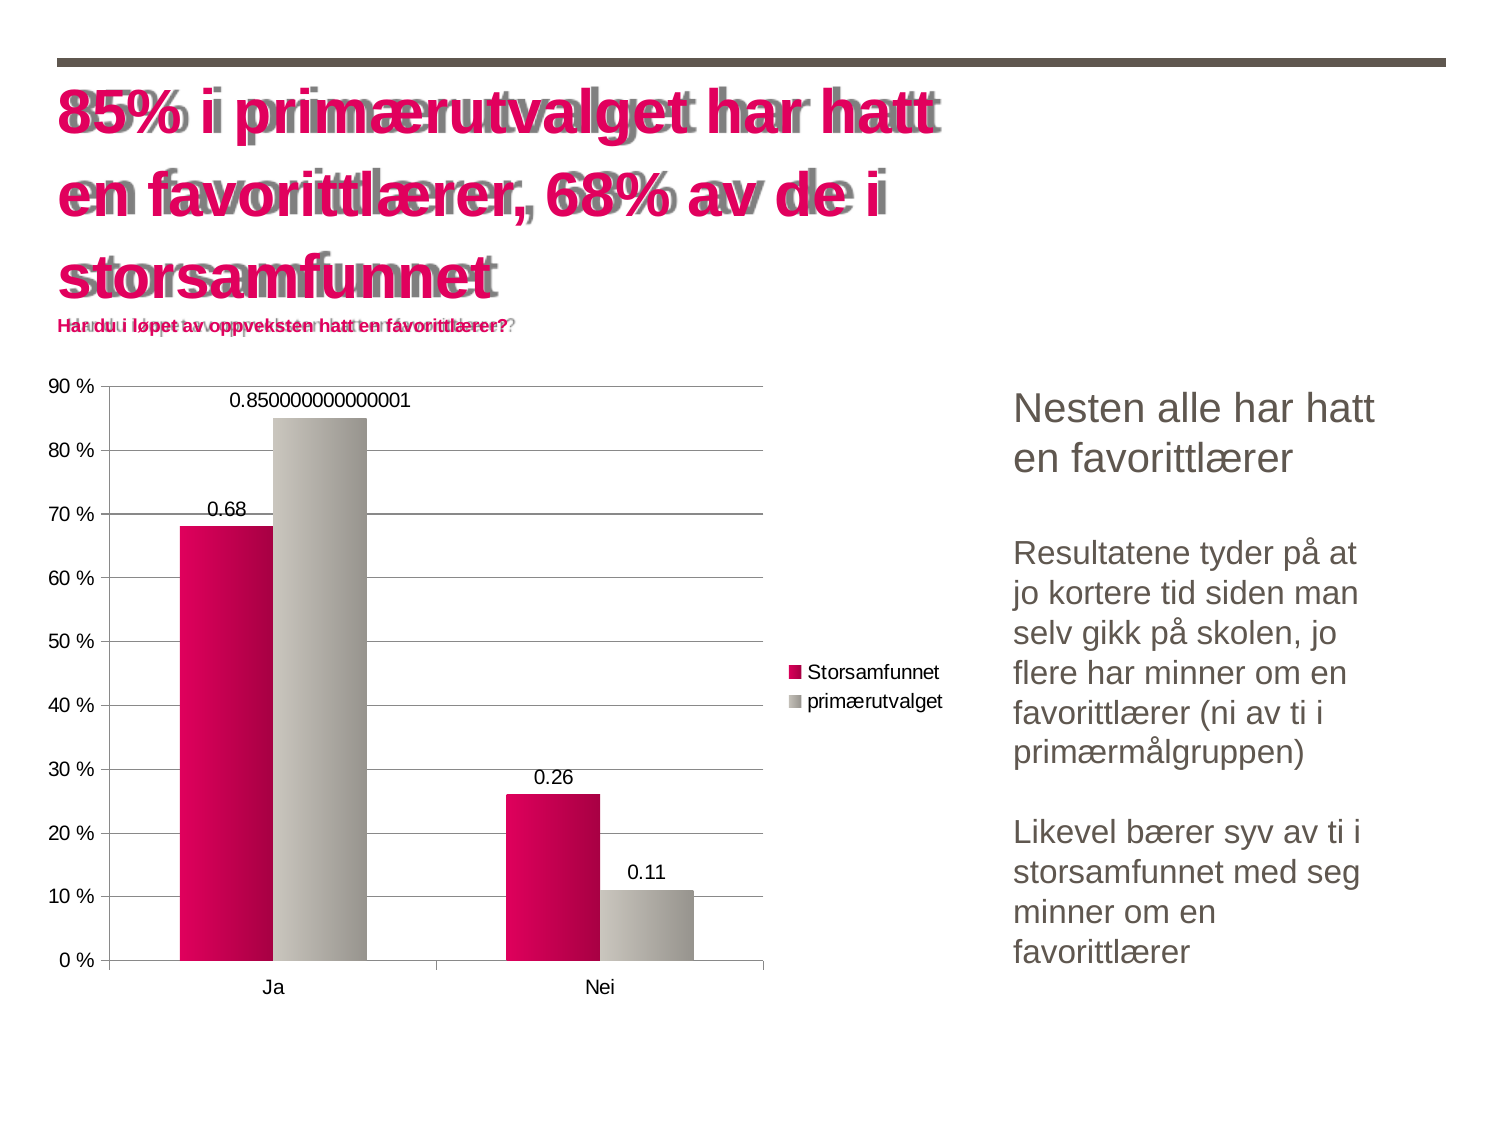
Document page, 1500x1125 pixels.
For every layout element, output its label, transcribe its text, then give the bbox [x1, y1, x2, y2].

chart [29, 361, 963, 1012]
text_box Nesten alle har hatt en favorittlærer Resultatene tyder på at jo kortere tid siden man selv gikk på skolen, jo flere har minner om en favorittlærer (ni av ti i primærmålgruppen) Likevel bærer syv av ti i storsamfunnet med seg minner om en favorittlærer [998, 373, 1400, 985]
title 85% i primærutvalget har hatt en favorittlærer, 68% av de i storsamfunnet Har du i løpet av oppveksten hatt en favorittlærer? [57, 64, 939, 232]
